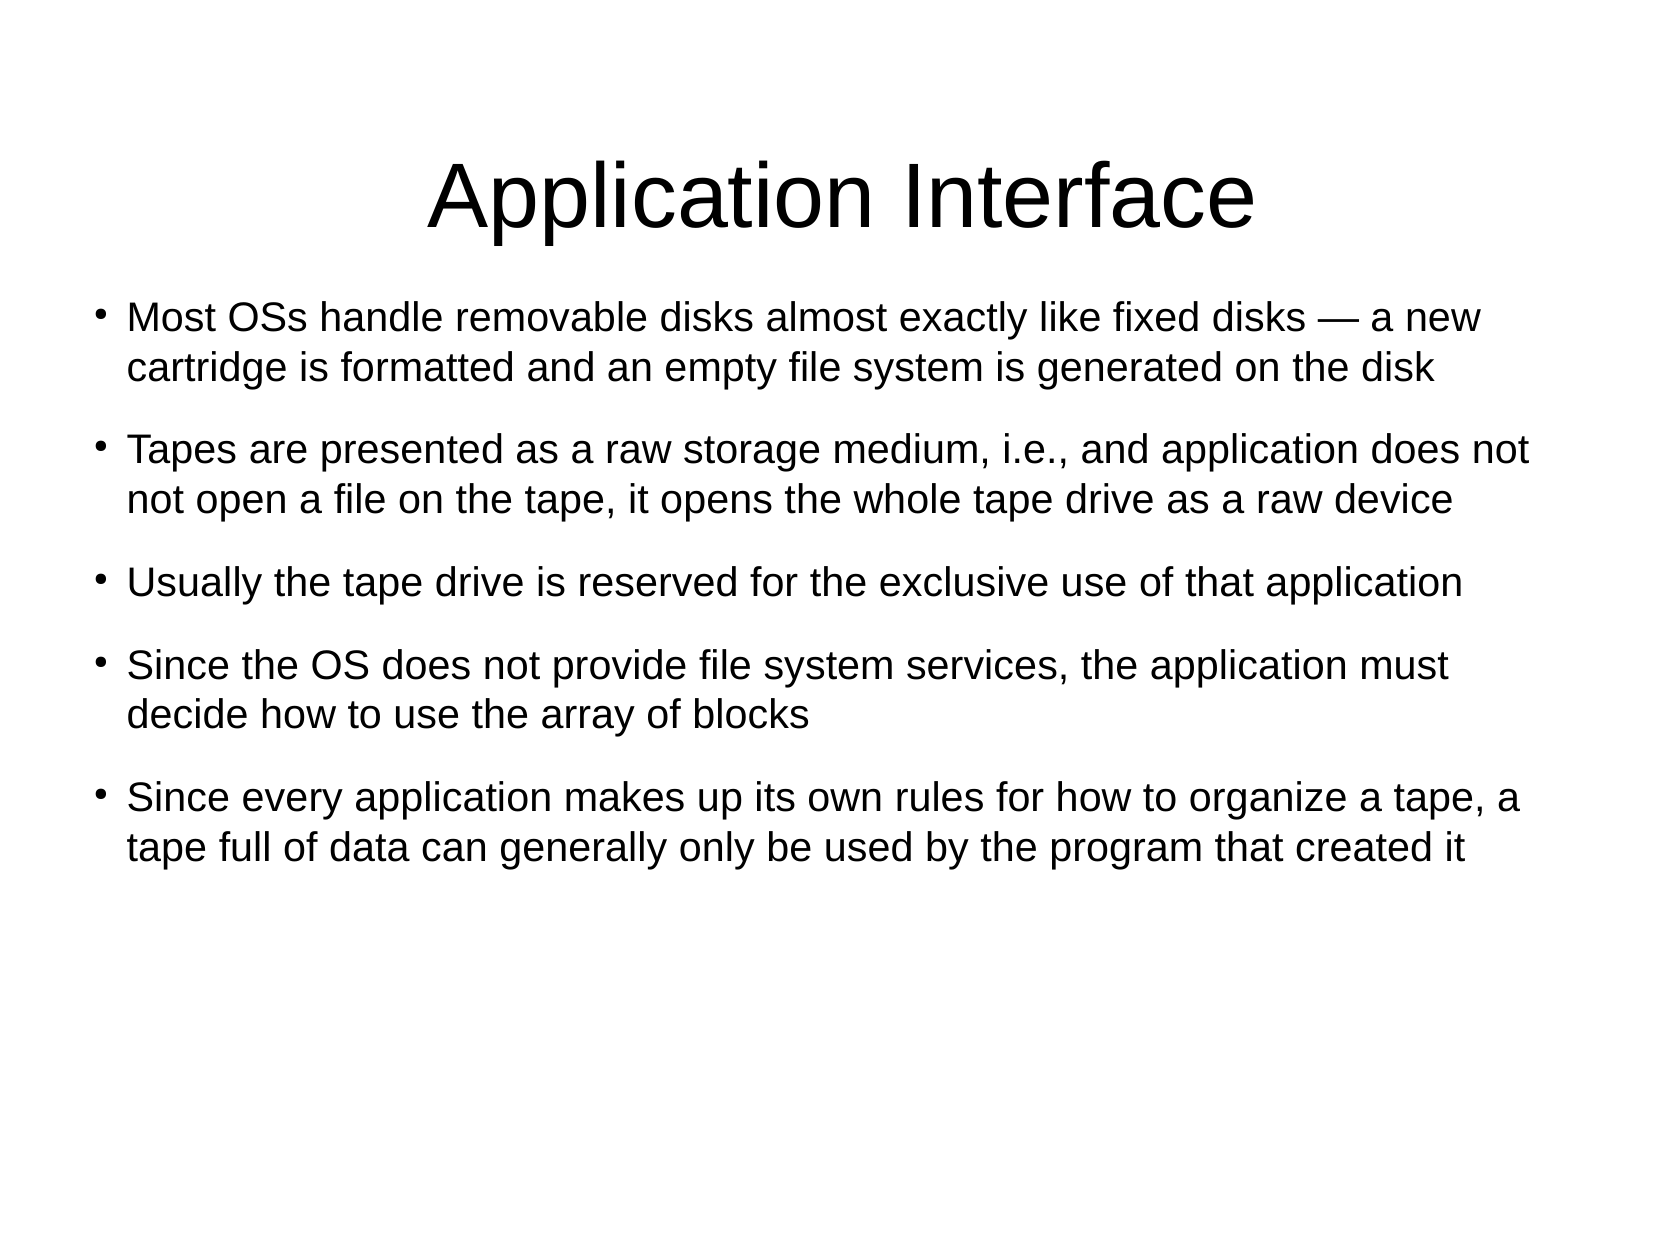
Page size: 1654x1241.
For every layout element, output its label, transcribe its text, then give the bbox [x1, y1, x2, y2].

title Application Interface [82, 49, 1571, 257]
list Most OSs handle removable disks almost exactly like fixed disks — a new cartridge is formatted and an empty file system is generated on the disk Tapes are presented as a raw storage medium, i.e., and application does not not open a file on the tape, it opens the whole tape drive as a raw device Usually the tape drive is reserved for the exclusive use of that application Since the OS does not provide file system services, the application must decide how to use the array of blocks Since every application makes up its own rules for how to organize a tape, a tape full of data can generally only be used by the program that created it [82, 290, 1571, 1010]
